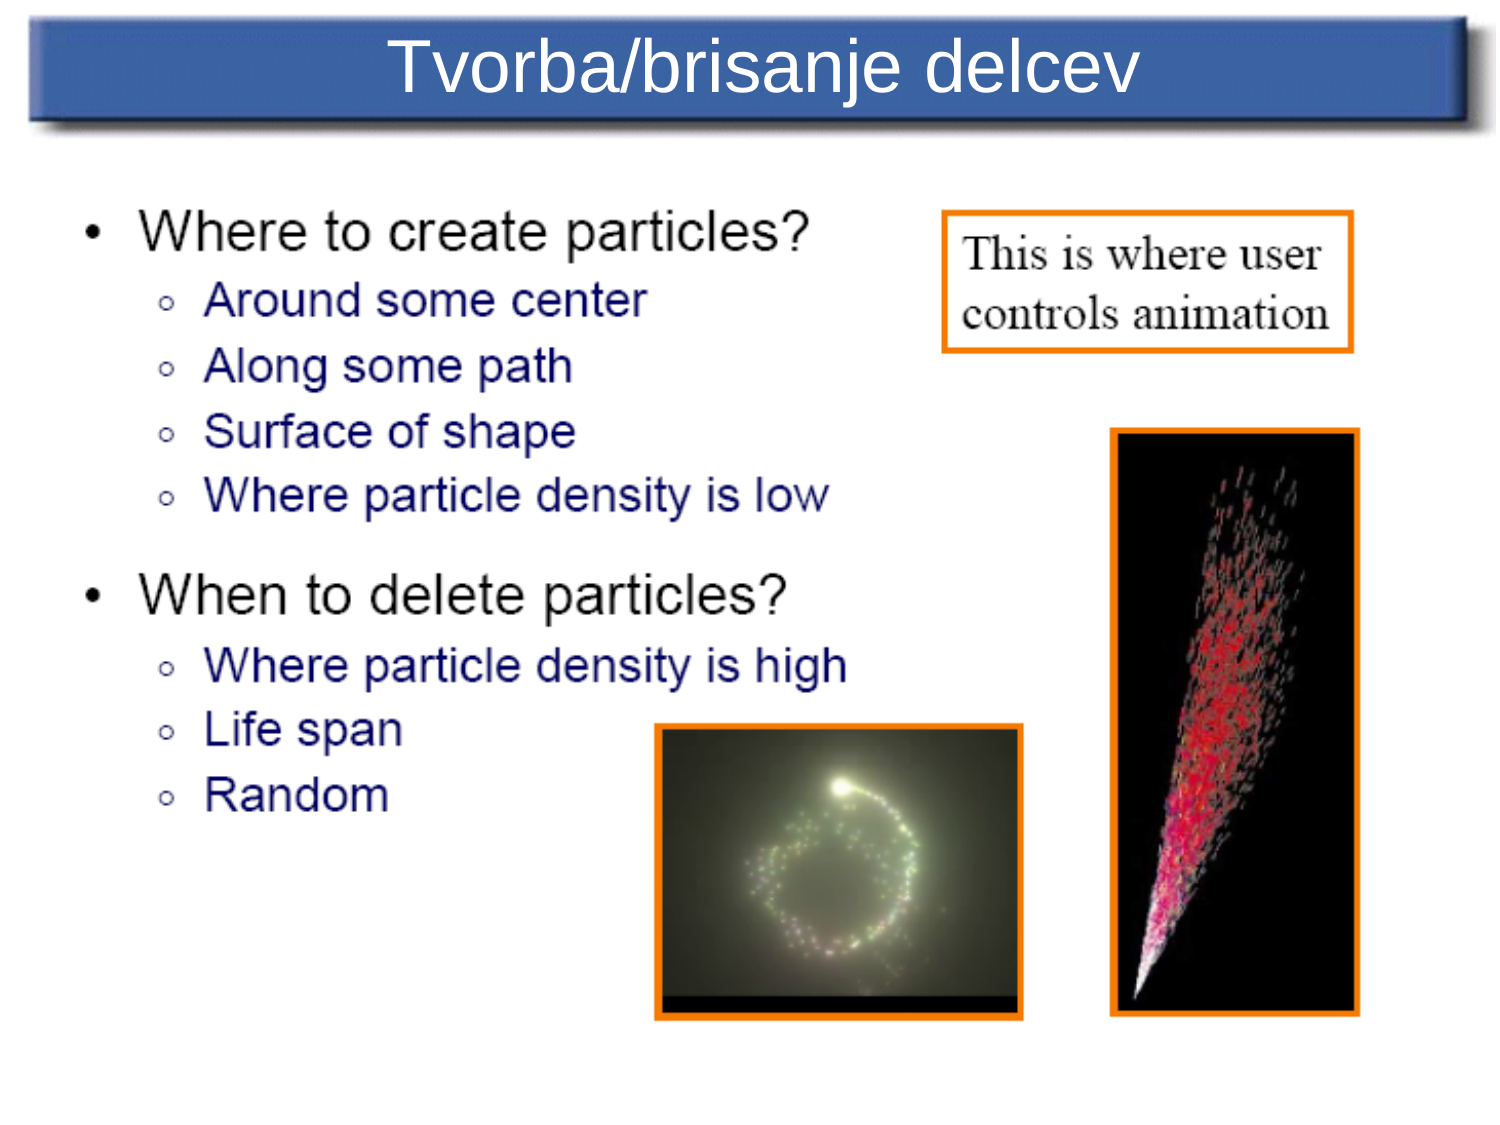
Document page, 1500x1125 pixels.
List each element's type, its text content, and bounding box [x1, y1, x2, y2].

picture [76, 196, 1412, 1044]
picture [27, 13, 1496, 141]
text_box Tvorba/brisanje delcev [371, 10, 1157, 116]
